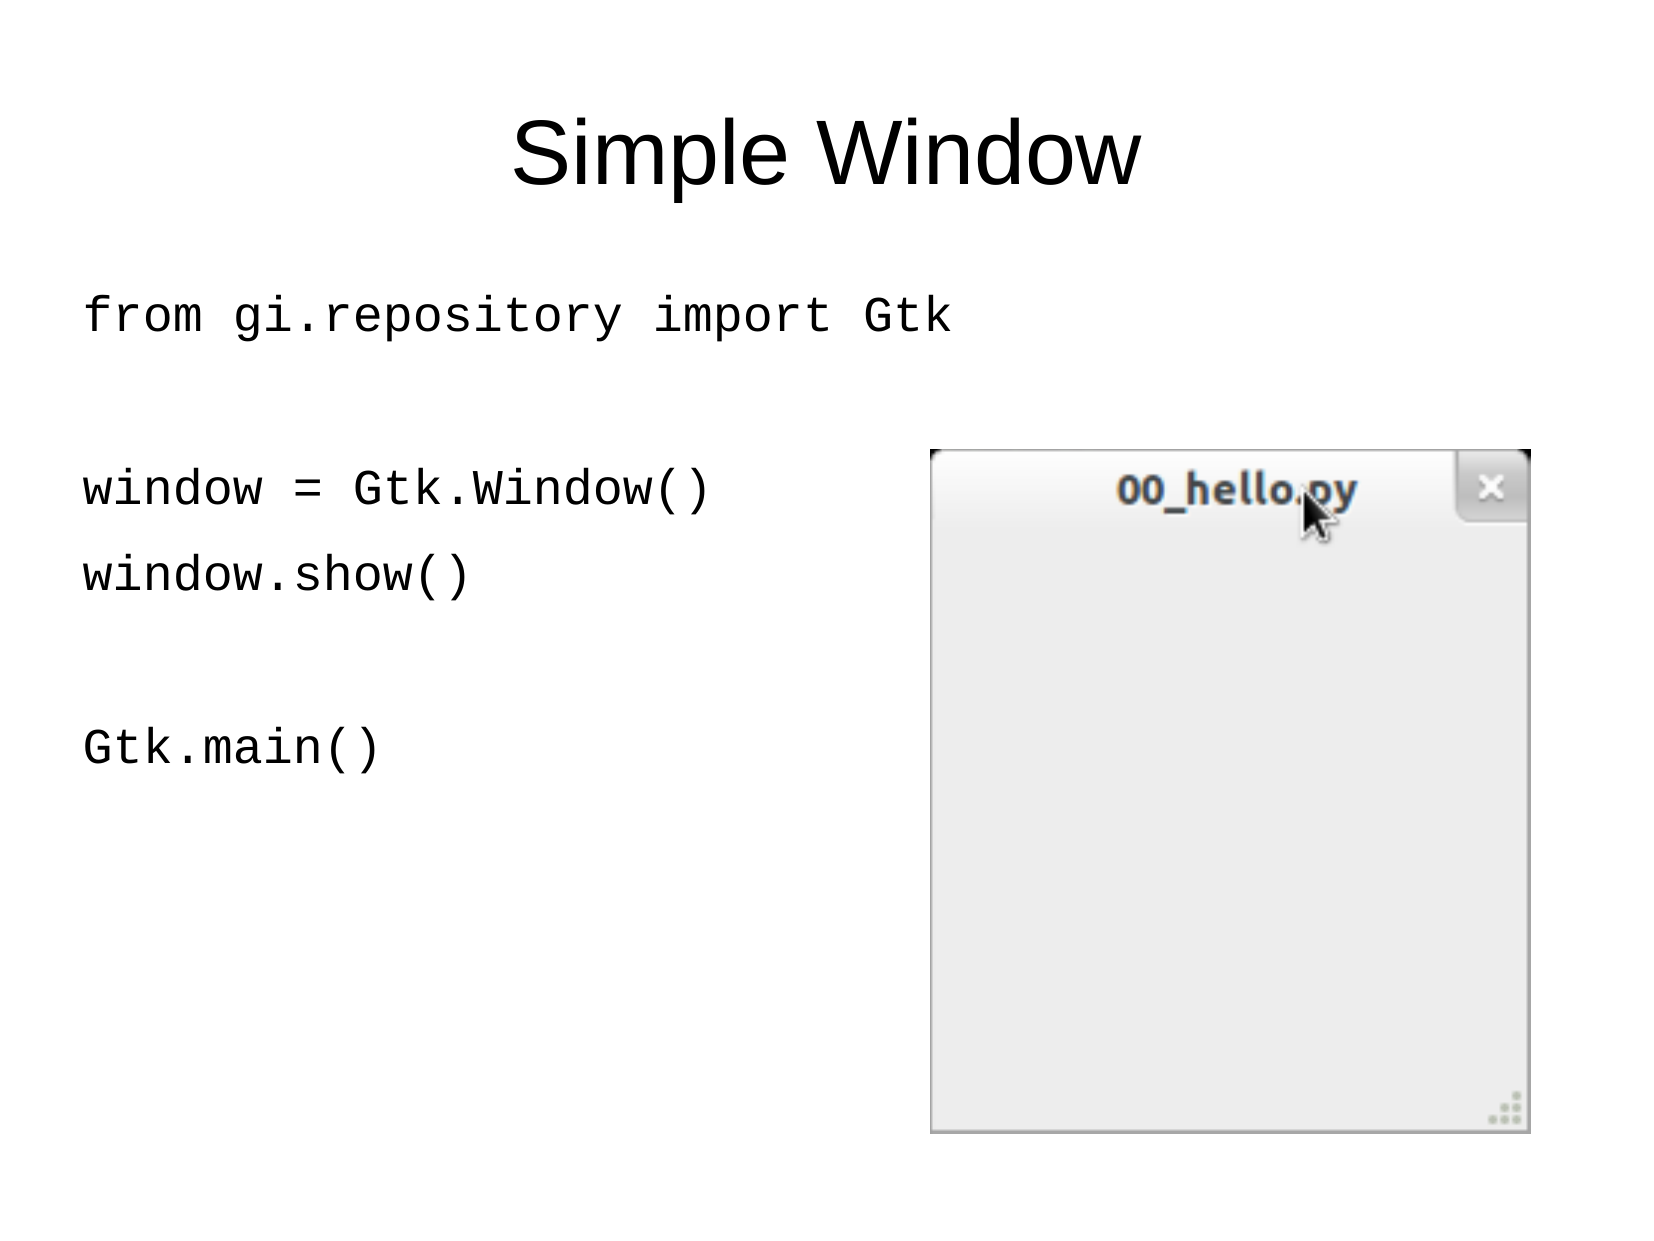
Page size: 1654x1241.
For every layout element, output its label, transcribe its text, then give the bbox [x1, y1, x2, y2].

picture [930, 449, 1531, 1134]
title Simple Window [82, 49, 1571, 257]
list from gi.repository import Gtk window = Gtk.Window() window.show() Gtk.main() [82, 290, 1571, 1109]
